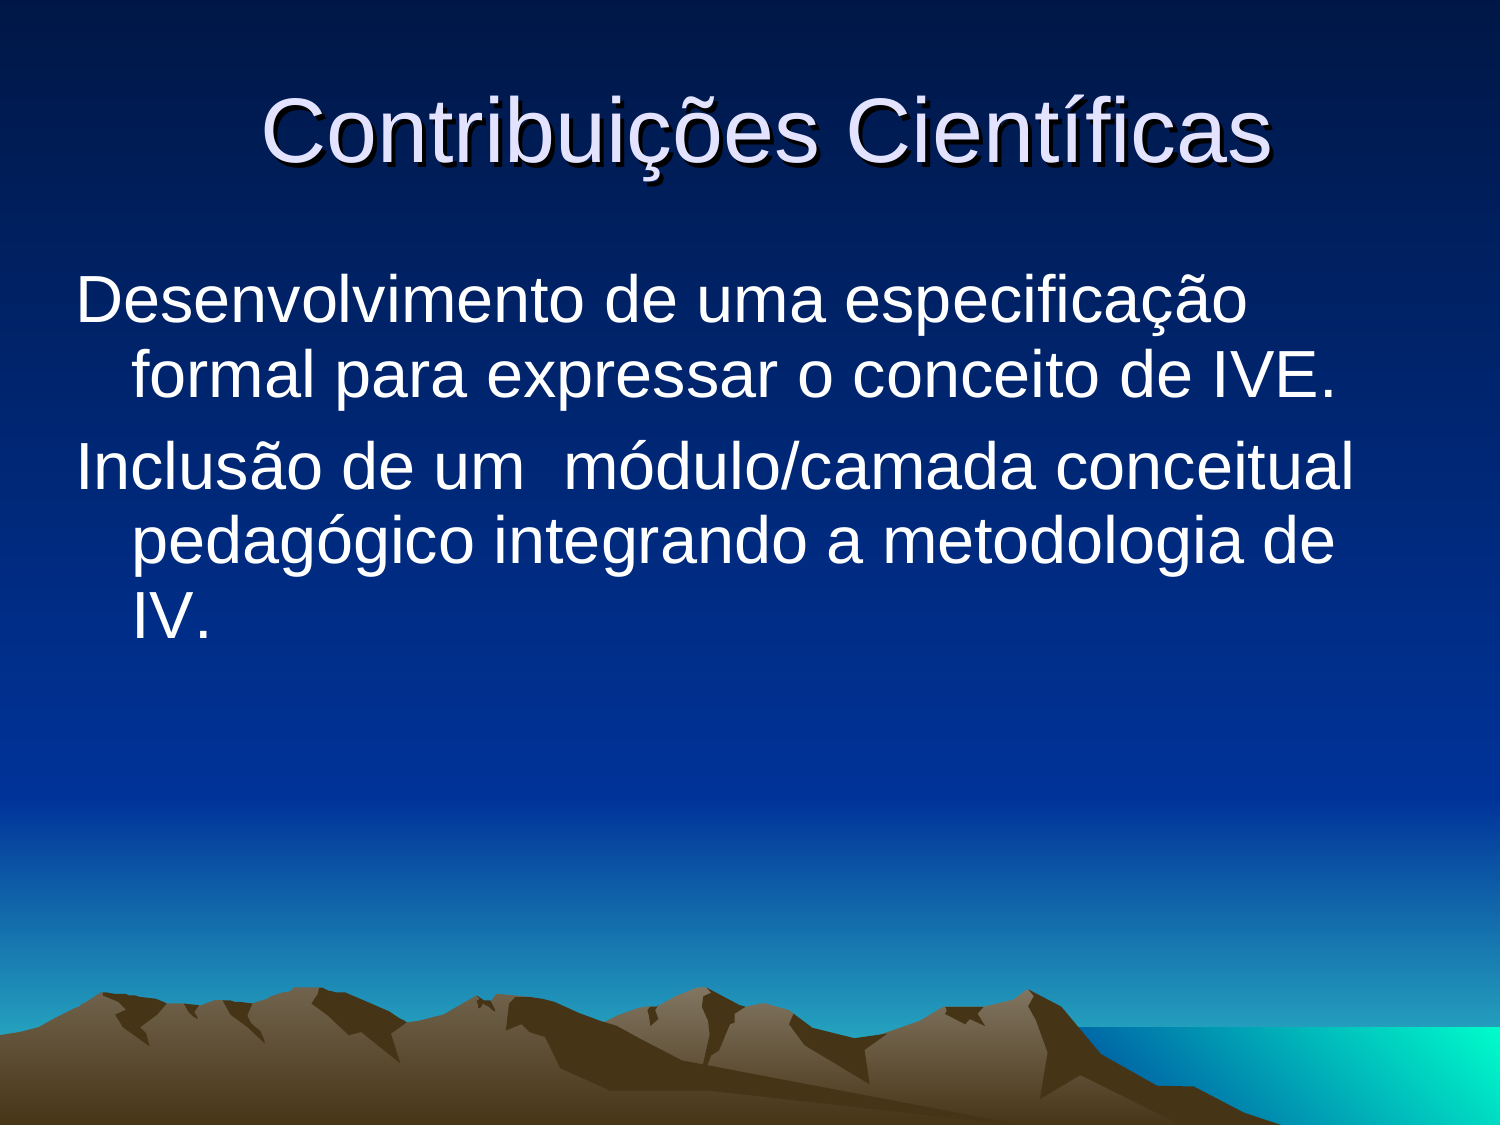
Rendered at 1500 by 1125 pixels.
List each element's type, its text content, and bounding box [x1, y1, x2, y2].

list Desenvolvimento de uma especificação formal para expressar o conceito de IVE. Inclusão de um módulo/camada conceitual pedagógico integrando a metodologia de IV. [75, 262, 1426, 1001]
title Contribuições Científicas [75, 13, 1426, 249]
